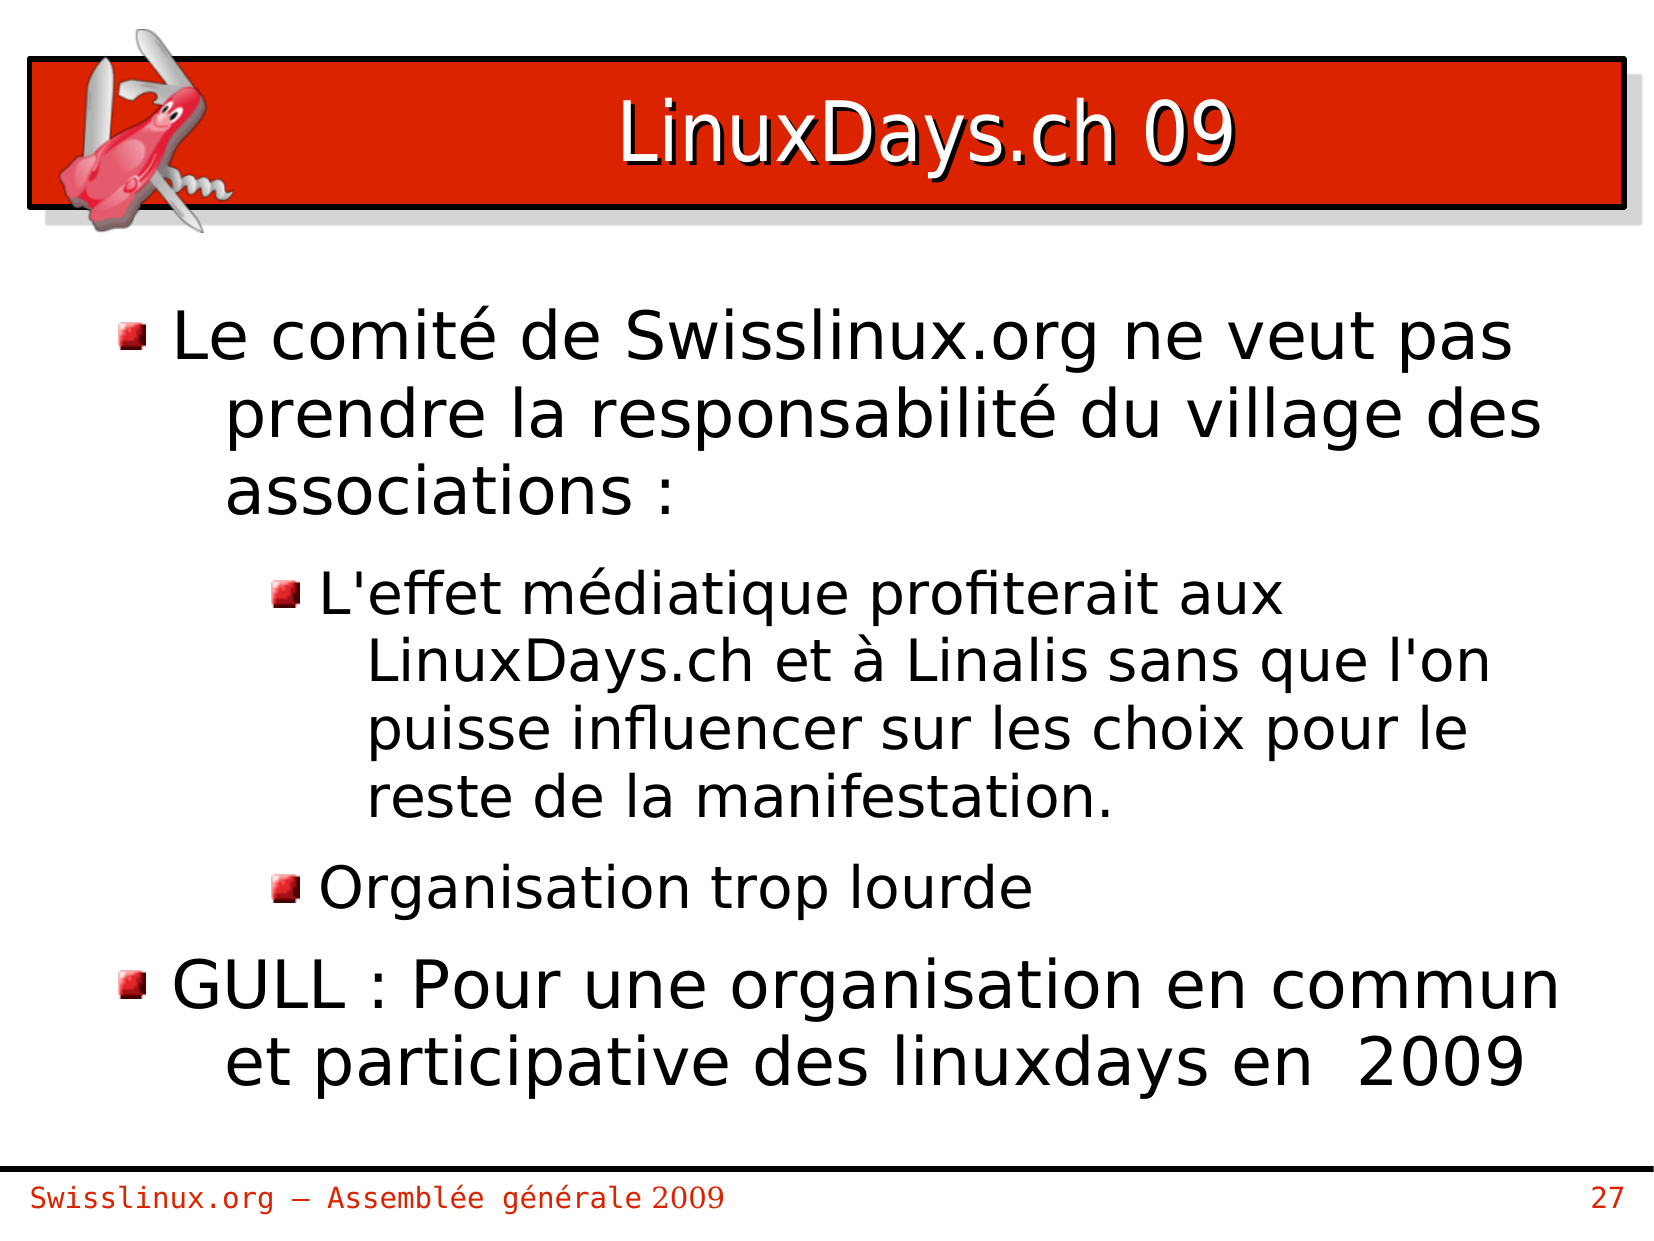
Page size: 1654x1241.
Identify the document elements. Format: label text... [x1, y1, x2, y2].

list Le comité de Swisslinux.org ne veut pas prendre la responsabilité du village des associations : L'effet médiatique profiterait aux LinuxDays.ch et à Linalis sans que l'on puisse influencer sur les choix pour le reste de la manifestation. Organisation trop lourde GULL : Pour une organisation en commun et participative des linuxdays en 2009 [82, 297, 1571, 1102]
picture [59, 29, 234, 233]
title LinuxDays.ch 09 [259, 84, 1595, 182]
